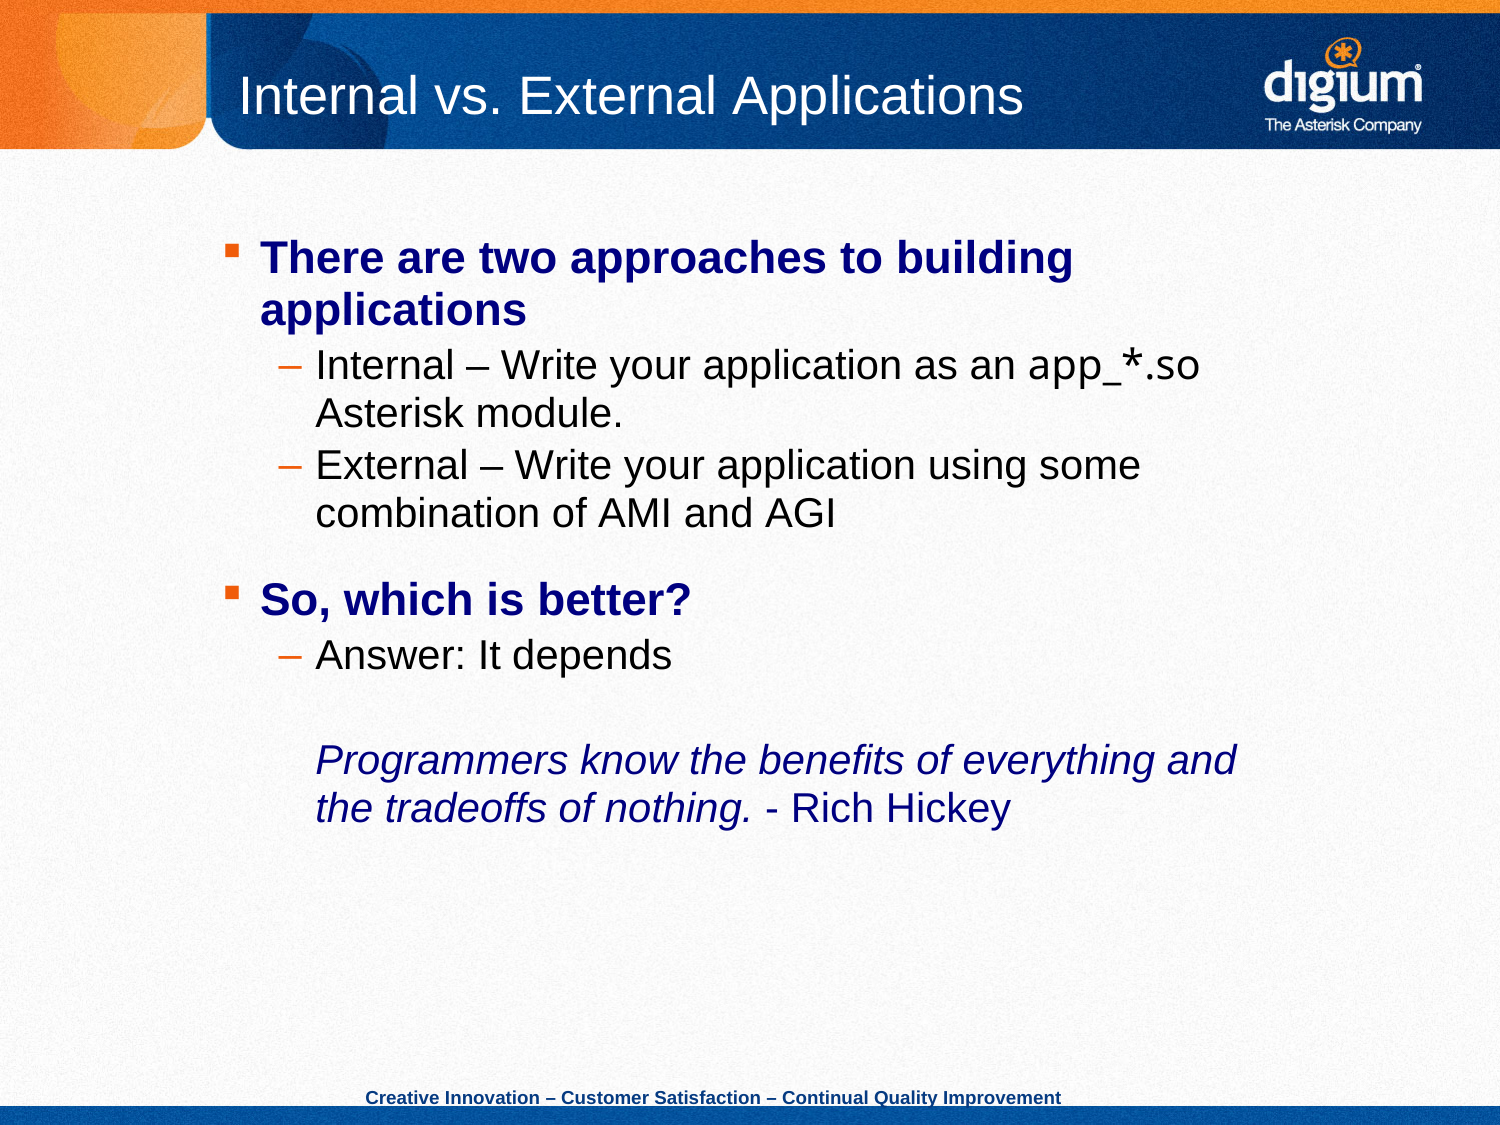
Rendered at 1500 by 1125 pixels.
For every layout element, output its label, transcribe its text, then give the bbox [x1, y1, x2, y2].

title Internal vs. External Applications [238, 27, 1243, 127]
list There are two approaches to building applications Internal – Write your application as an app_*.so Asterisk module. External – Write your application using some combination of AMI and AGI So, which is better? Answer: It depends Programmers know the benefits of everything and the tradeoffs of nothing. - Rich Hickey [206, 224, 1301, 967]
picture [0, 0, 1500, 1125]
